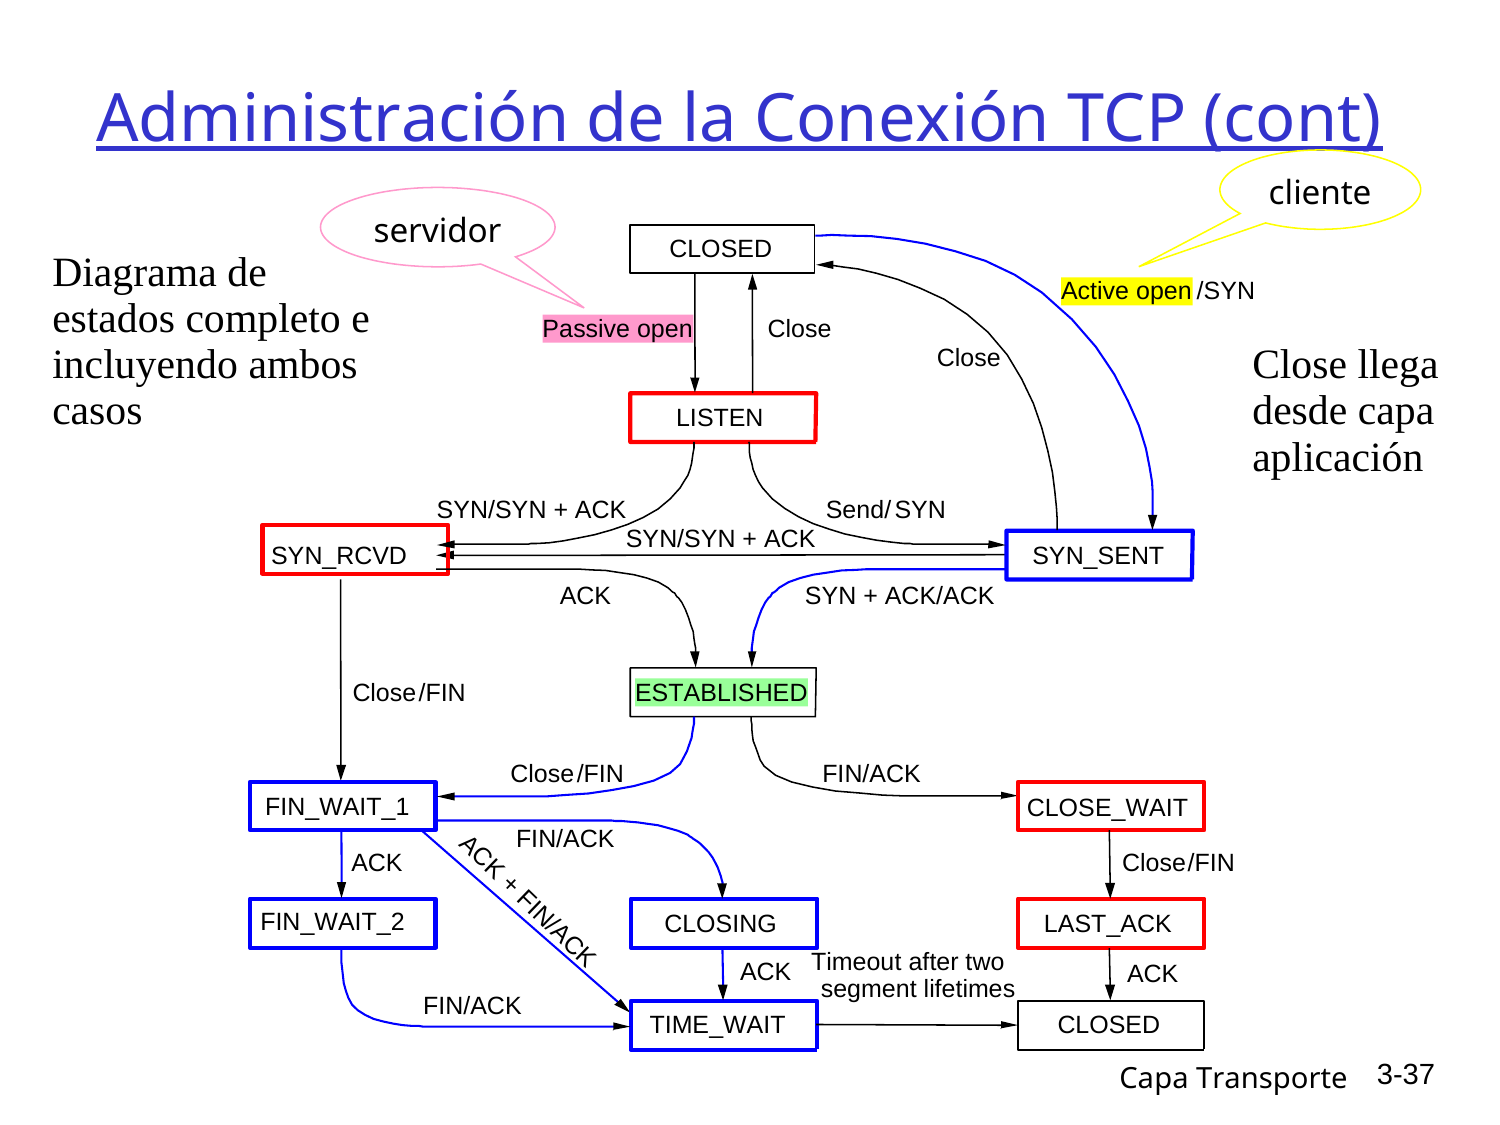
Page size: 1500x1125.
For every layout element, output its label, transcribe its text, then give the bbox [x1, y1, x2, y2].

text_box CLOSING [664, 909, 778, 938]
text_box CLOSED [669, 234, 773, 263]
text_box [716, 882, 727, 899]
text_box cliente [1138, 149, 1421, 267]
text_box [690, 651, 700, 668]
text_box [436, 552, 446, 558]
text_box LAST_ACK [1043, 909, 1173, 938]
text_box FIN/ACK [423, 992, 522, 1021]
text_box SYN/SYN + ACK [625, 525, 816, 554]
text_box ACK [1127, 959, 1179, 988]
text_box /FIN [1187, 848, 1236, 877]
text_box /FIN [418, 678, 466, 707]
text_box [816, 260, 834, 269]
text_box [612, 1022, 631, 1031]
text_box [1147, 514, 1158, 531]
text_box FIN/ACK [516, 825, 615, 854]
text_box [614, 998, 629, 1013]
text_box FIN_WAIT_2 [260, 907, 406, 936]
text_box LISTEN [676, 403, 764, 432]
text_box SYN_RCVD [270, 541, 408, 570]
text_box Close llega desde capa aplicación [1237, 333, 1500, 488]
text_box [747, 273, 758, 290]
text_box FIN/ACK [822, 760, 922, 789]
text_box Close [510, 760, 575, 789]
text_box FIN_WAIT_1 [265, 793, 411, 822]
text_box [336, 882, 347, 899]
text_box SYN/SYN + ACK [436, 496, 627, 525]
text_box [690, 376, 700, 393]
text_box CLOSE_WAIT [1026, 794, 1189, 823]
text_box [717, 984, 728, 1001]
text_box ACK [739, 957, 792, 986]
text_box Passive open [542, 314, 694, 343]
text_box SYN [894, 496, 947, 525]
text_box SYN + ACK/ACK [804, 581, 996, 610]
text_box [1000, 791, 1016, 800]
text_box Close [1122, 848, 1187, 877]
text_box SYN_SENT [1032, 541, 1165, 570]
text_box [1000, 1021, 1019, 1030]
text_box Send/ [825, 496, 892, 525]
text_box CLOSED [1057, 1011, 1161, 1040]
text_box [987, 540, 1006, 549]
text_box [1104, 882, 1116, 899]
text_box Close [936, 343, 1002, 372]
text_box ESTABLISHED [635, 678, 808, 707]
text_box ACK [559, 581, 612, 610]
text_box [436, 792, 455, 801]
text_box [436, 540, 455, 549]
title Administración de la Conexión TCP (cont) [81, 21, 1438, 210]
text_box [336, 764, 347, 780]
text_box [747, 651, 758, 668]
text_box ACK + FIN/ACK [454, 828, 603, 973]
text_box Timeout after two [811, 948, 1013, 977]
text_box Close [352, 678, 417, 707]
text_box Close [767, 314, 832, 343]
text_box TIME_WAIT [649, 1011, 786, 1040]
text_box Diagrama de estados completo e incluyendo ambos casos [37, 241, 413, 442]
text_box servidor [320, 187, 585, 308]
text_box ACK [351, 848, 403, 877]
text_box segment lifetimes [820, 974, 1016, 1003]
text_box [450, 550, 454, 560]
text_box Active open [1061, 277, 1193, 306]
text_box /SYN [1196, 277, 1256, 306]
text_box /FIN [576, 760, 625, 789]
text_box [1104, 984, 1116, 1001]
